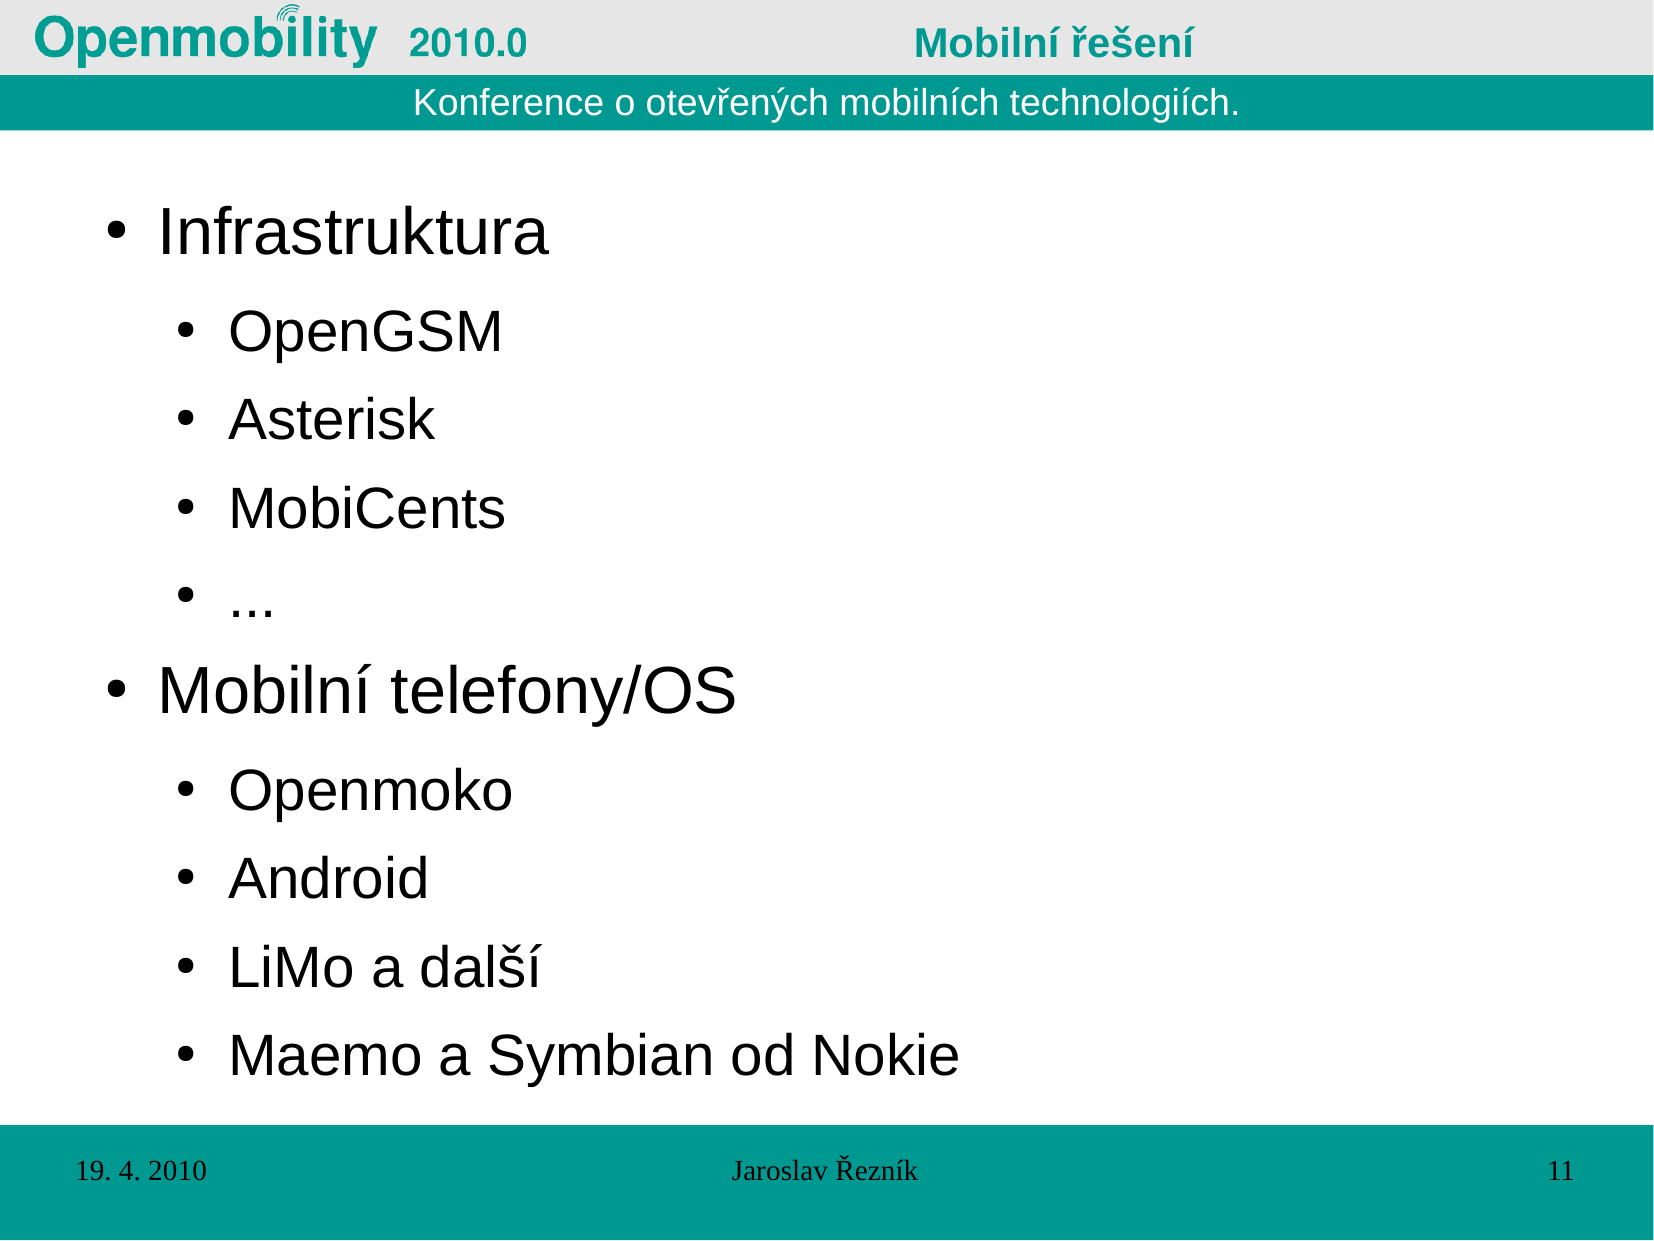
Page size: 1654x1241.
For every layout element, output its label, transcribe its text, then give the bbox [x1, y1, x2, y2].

title Mobilní řešení [570, 19, 1538, 68]
picture [35, 4, 526, 68]
list Infrastruktura OpenGSM Asterisk MobiCents ... Mobilní telefony/OS Openmoko Android LiMo a další Maemo a Symbian od Nokie [86, 194, 1576, 1089]
